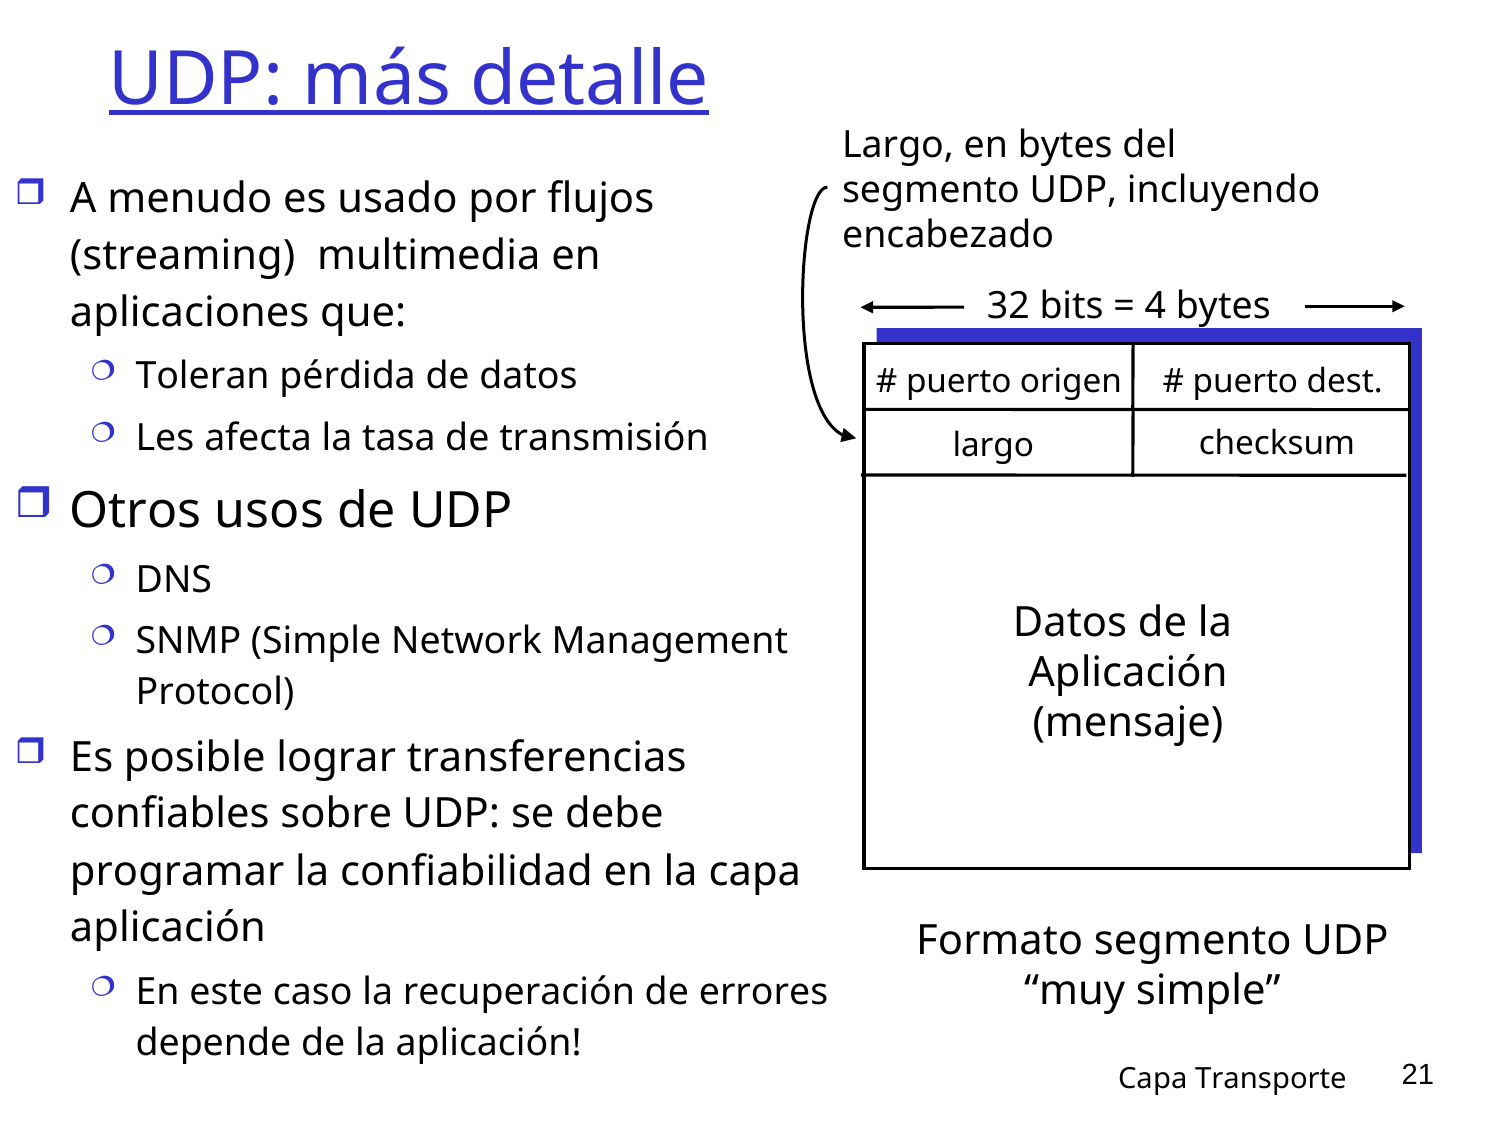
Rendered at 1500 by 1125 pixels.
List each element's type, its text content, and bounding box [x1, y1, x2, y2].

text_box largo [937, 415, 1049, 471]
text_box Largo, en bytes del segmento UDP, incluyendo encabezado [827, 111, 1336, 263]
list A menudo es usado por flujos (streaming) multimedia en aplicaciones que: Toleran pérdida de datos Les afecta la tasa de transmisión Otros usos de UDP DNS SNMP (Simple Network Management Protocol)‏ Es posible lograr transferencias confiables sobre UDP: se debe programar la confiabilidad en la capa aplicación En este caso la recuperación de errores depende de la aplicación! [0, 159, 863, 1060]
text_box [864, 411, 1131, 473]
text_box [864, 328, 1422, 869]
text_box Formato segmento UDP “muy simple” [901, 905, 1404, 1021]
text_box # puerto origen [861, 351, 1131, 407]
text_box # puerto dest. [1147, 351, 1399, 407]
text_box 32 bits = 4 bytes [972, 273, 1286, 334]
text_box checksum [1183, 413, 1371, 470]
title UDP: más detalle [93, 0, 1463, 150]
text_box Datos de la Aplicación (mensaje)‏ [998, 587, 1258, 753]
